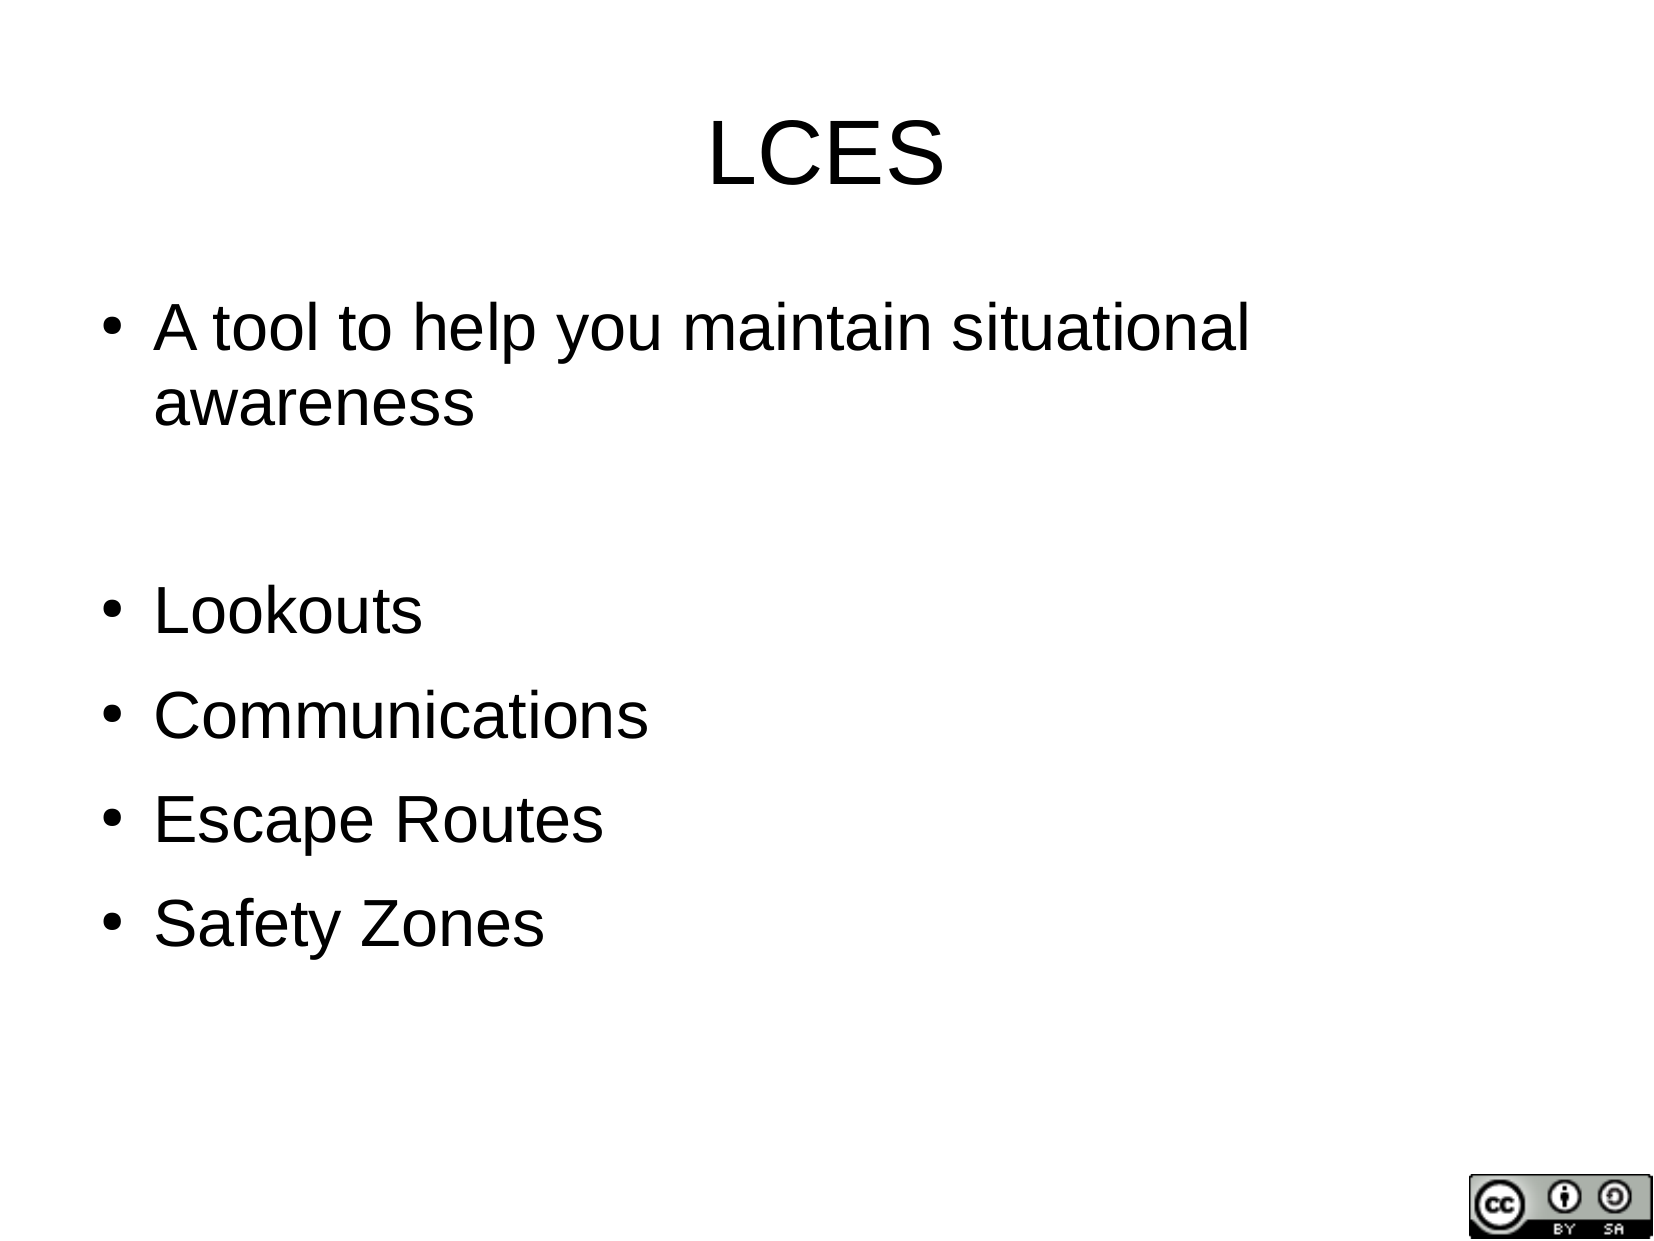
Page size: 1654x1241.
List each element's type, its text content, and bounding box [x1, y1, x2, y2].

picture [1469, 1174, 1653, 1239]
list A tool to help you maintain situational awareness Lookouts Communications Escape Routes Safety Zones [82, 290, 1571, 1010]
title LCES [82, 49, 1571, 257]
